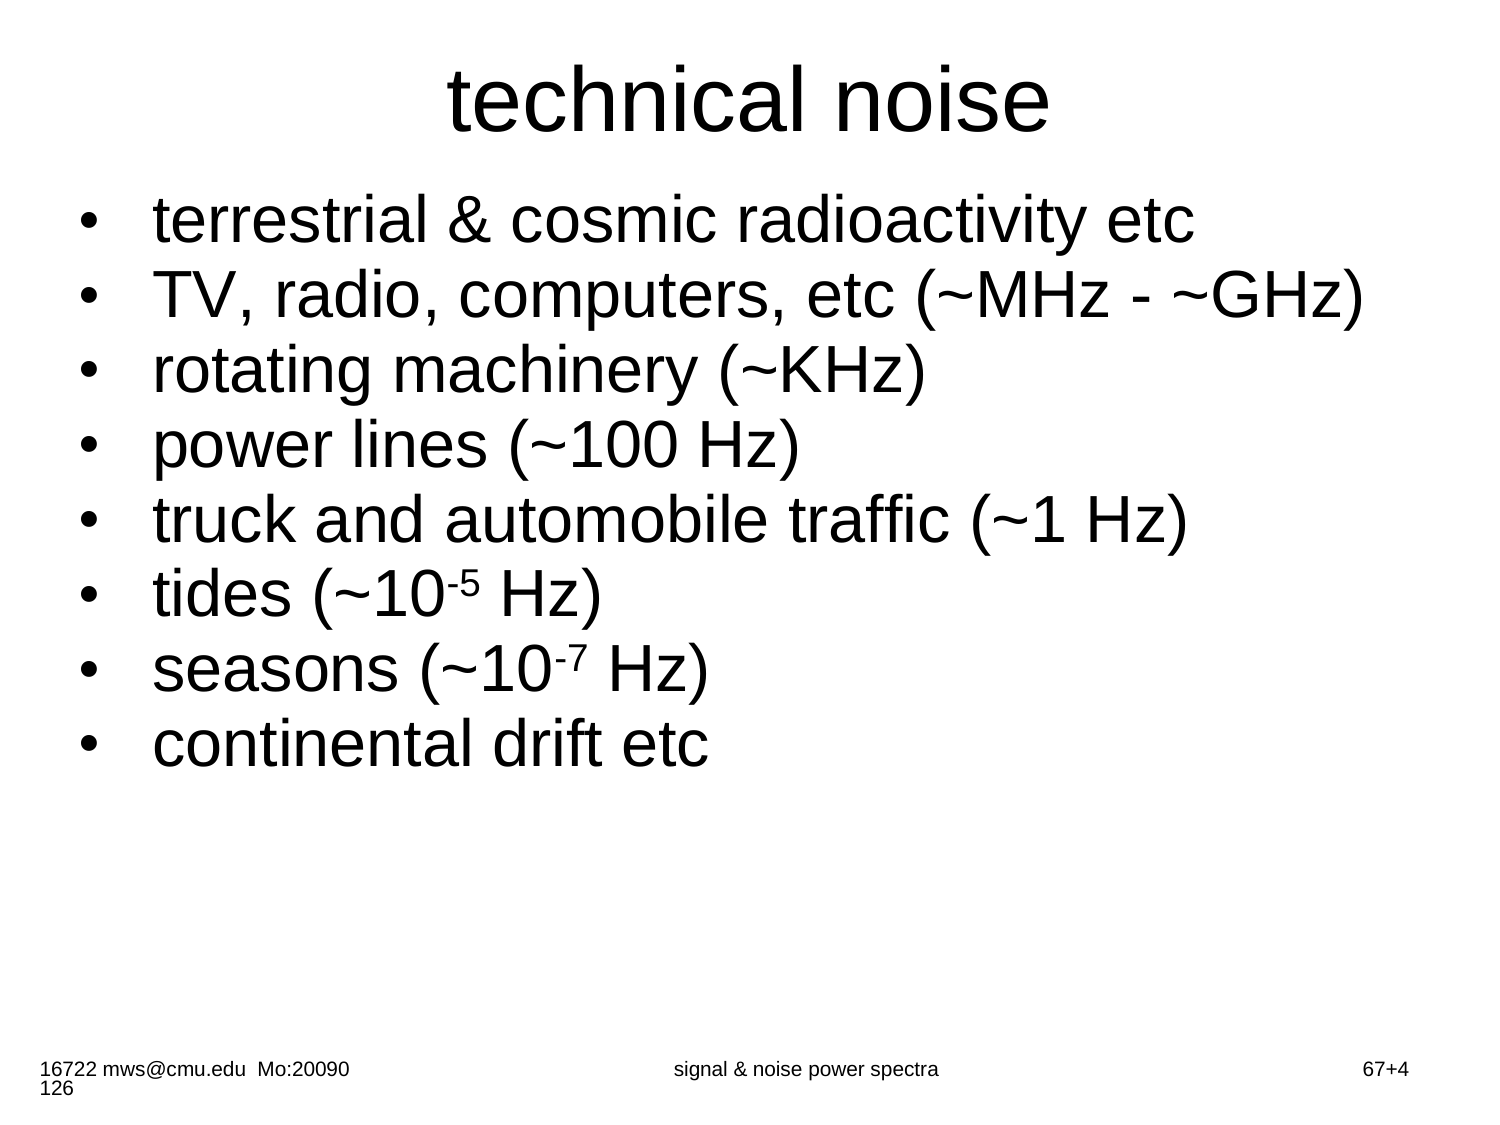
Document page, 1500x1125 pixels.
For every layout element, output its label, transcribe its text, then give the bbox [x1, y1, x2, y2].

list terrestrial & cosmic radioactivity etc TV, radio, computers, etc (~MHz - ~GHz) rotating machinery (~KHz) power lines (~100 Hz) truck and automobile traffic (~1 Hz) tides (~10-5 Hz) seasons (~10-7 Hz) continental drift etc [62, 174, 1438, 938]
title technical noise [112, 41, 1388, 159]
